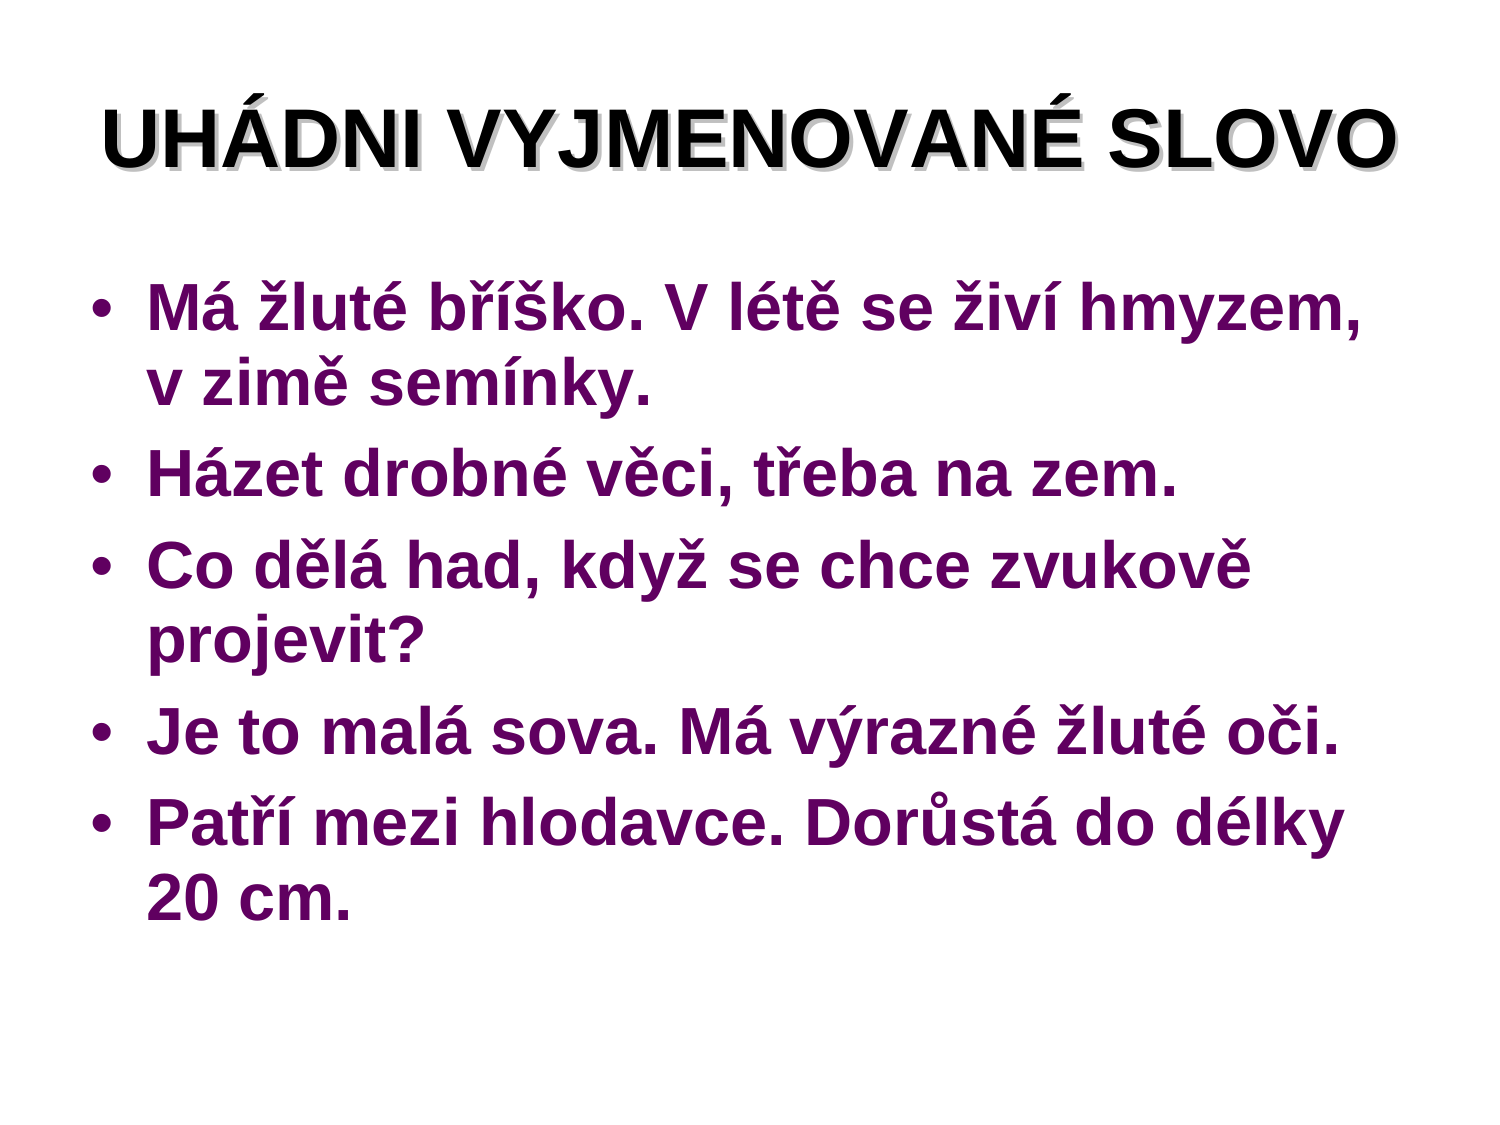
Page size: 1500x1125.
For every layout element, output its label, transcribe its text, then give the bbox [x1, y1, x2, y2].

list Má žluté bříško. V létě se živí hmyzem, v zimě semínky. Házet drobné věci, třeba na zem. Co dělá had, když se chce zvukově projevit? Je to malá sova. Má výrazné žluté oči. Patří mezi hlodavce. Dorůstá do délky 20 cm. [75, 262, 1426, 1006]
title UHÁDNI VYJMENOVANÉ SLOVO [75, 45, 1426, 233]
